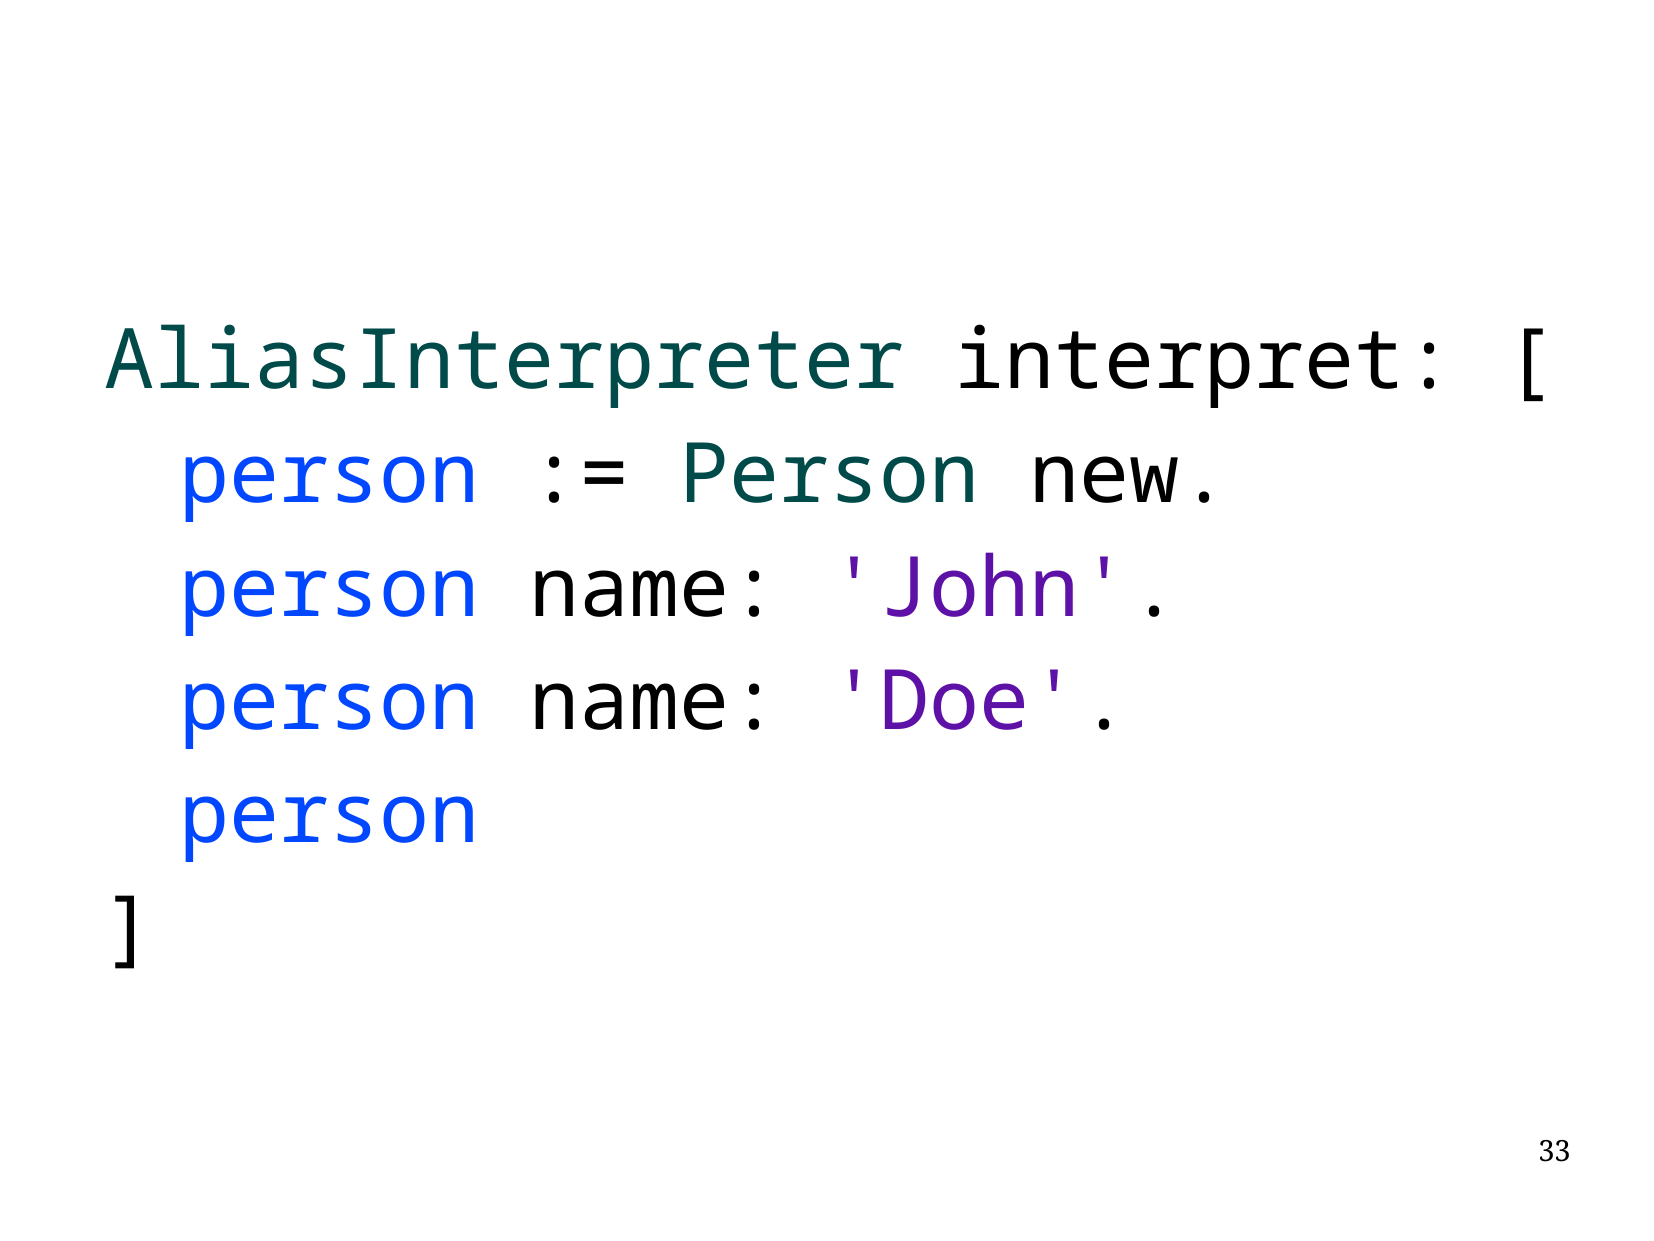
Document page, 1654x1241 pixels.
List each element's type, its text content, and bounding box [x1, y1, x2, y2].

subtitle AliasInterpreter interpret: [ person := Person new. person name: 'John'. person name: 'Doe'. person ] [104, 231, 1558, 1050]
